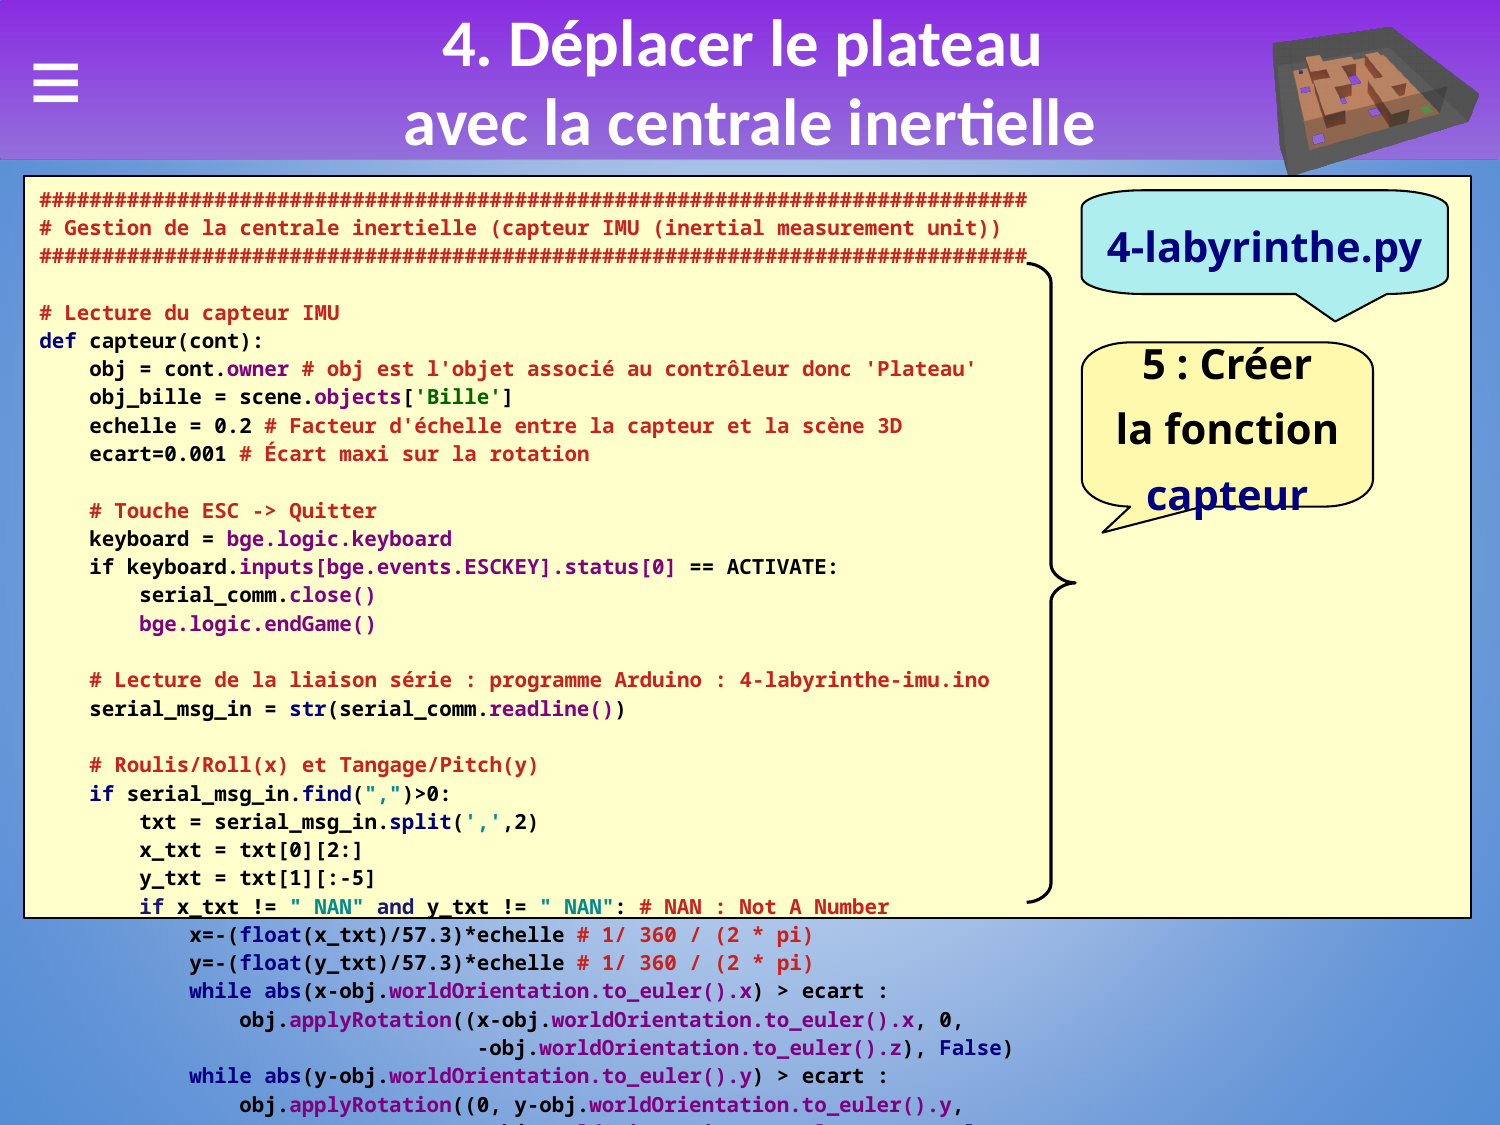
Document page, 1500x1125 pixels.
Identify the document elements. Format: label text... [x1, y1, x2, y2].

picture [0, 27, 1500, 1125]
text_box 4. Déplacer le plateau avec la centrale inertielle [0, 0, 1500, 159]
text_box 4-labyrinthe.py [1081, 190, 1448, 322]
text_box ############################################################################### # Gestion de la centrale inertielle (capteur IMU (inertial measurement unit)) ############################################################################### # Lecture du capteur IMU def capteur(cont): obj = cont.owner # obj est l'objet associé au contrôleur donc 'Plateau' obj_bille = scene.objects['Bille'] echelle = 0.2 # Facteur d'échelle entre la capteur et la scène 3D ecart=0.001 # Écart maxi sur la rotation # Touche ESC -> Quitter keyboard = bge.logic.keyboard if keyboard.inputs[bge.events.ESCKEY].status[0] == ACTIVATE: serial_comm.close() bge.logic.endGame() # Lecture de la liaison série : programme Arduino : 4-labyrinthe-imu.ino serial_msg_in = str(serial_comm.readline()) # Roulis/Roll(x) et Tangage/Pitch(y) if serial_msg_in.find(",")>0: txt = serial_msg_in.split(',',2) x_txt = txt[0][2:] y_txt = txt[1][:-5] if x_txt != " NAN" and y_txt != " NAN": # NAN : Not A Number x=-(float(x_txt)/57.3)*echelle # 1/ 360 / (2 * pi) y=-(float(y_txt)/57.3)*echelle # 1/ 360 / (2 * pi) while abs(x-obj.worldOrientation.to_euler().x) > ecart : obj.applyRotation((x-obj.worldOrientation.to_euler().x, 0, -obj.worldOrientation.to_euler().z), False) while abs(y-obj.worldOrientation.to_euler().y) > ecart : obj.applyRotation((0, y-obj.worldOrientation.to_euler().y, -obj.worldOrientation.to_euler().z), False) [23, 176, 1471, 918]
text_box ≡ [14, 23, 101, 141]
text_box 5 : Créer la fonction capteur [1081, 342, 1373, 533]
